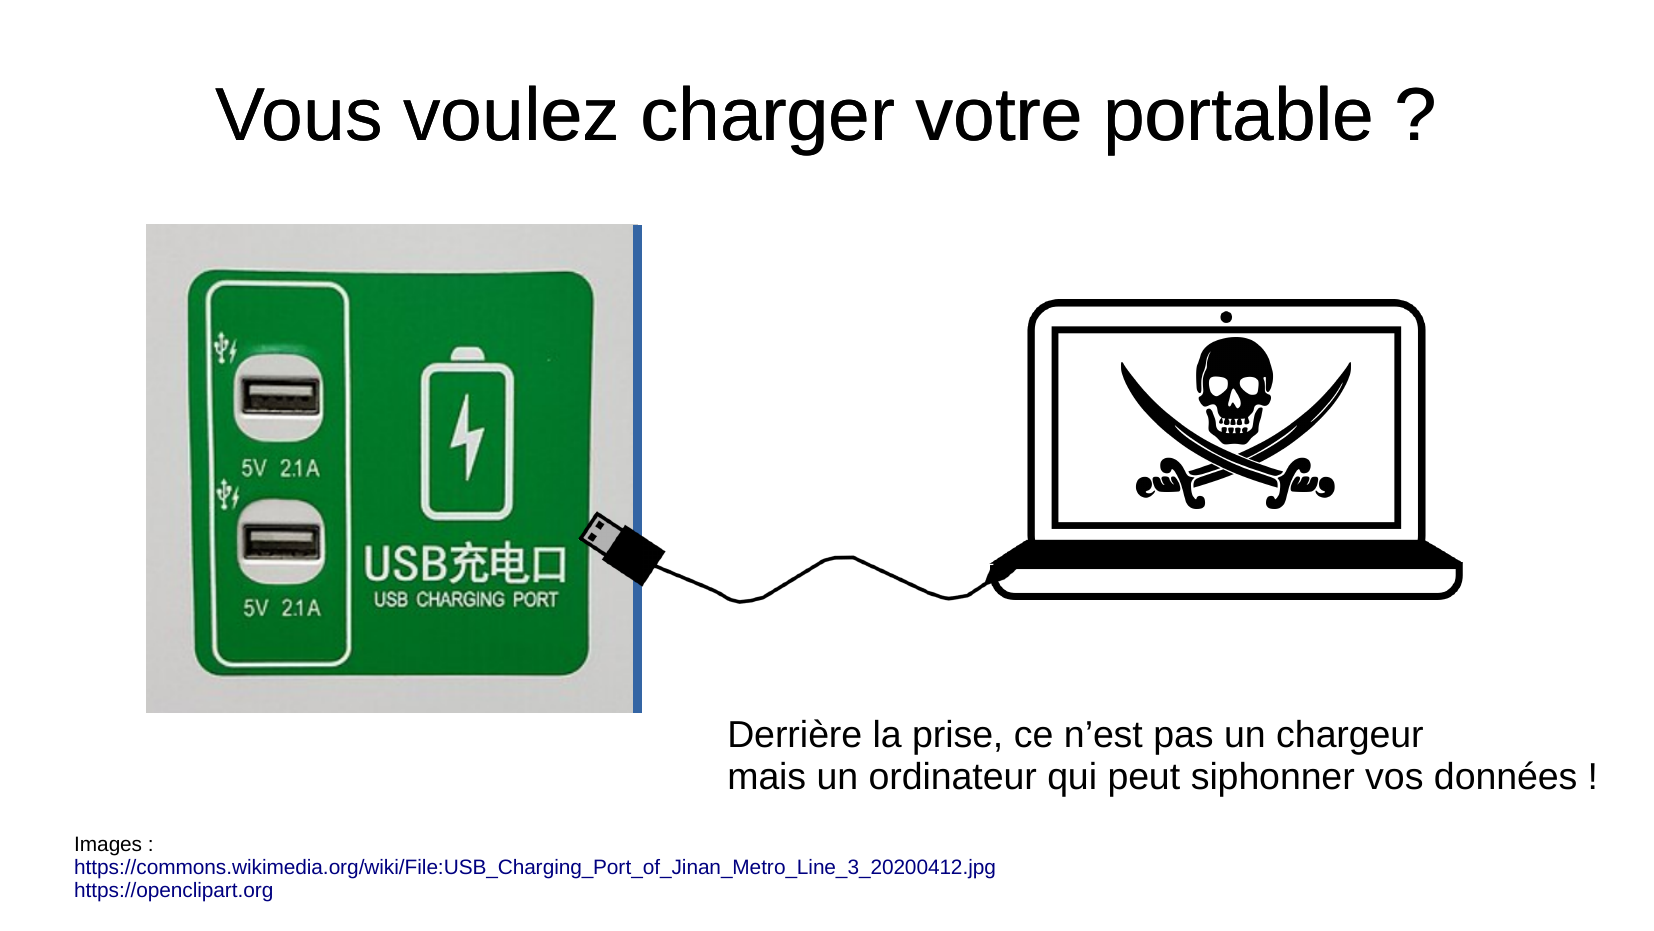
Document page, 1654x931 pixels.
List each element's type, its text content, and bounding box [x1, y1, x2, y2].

picture [146, 224, 1463, 713]
title Vous voulez charger votre portable ? [82, 37, 1571, 193]
text_box Images : https://commons.wikimedia.org/wiki/File:USB_Charging_Port_of_Jinan_Metro_Line_3_20200412.jpg https://openclipart.org [59, 825, 1051, 910]
text_box Derrière la prise, ce n’est pas un chargeur mais un ordinateur qui peut siphonner vos données ! [712, 706, 1617, 848]
